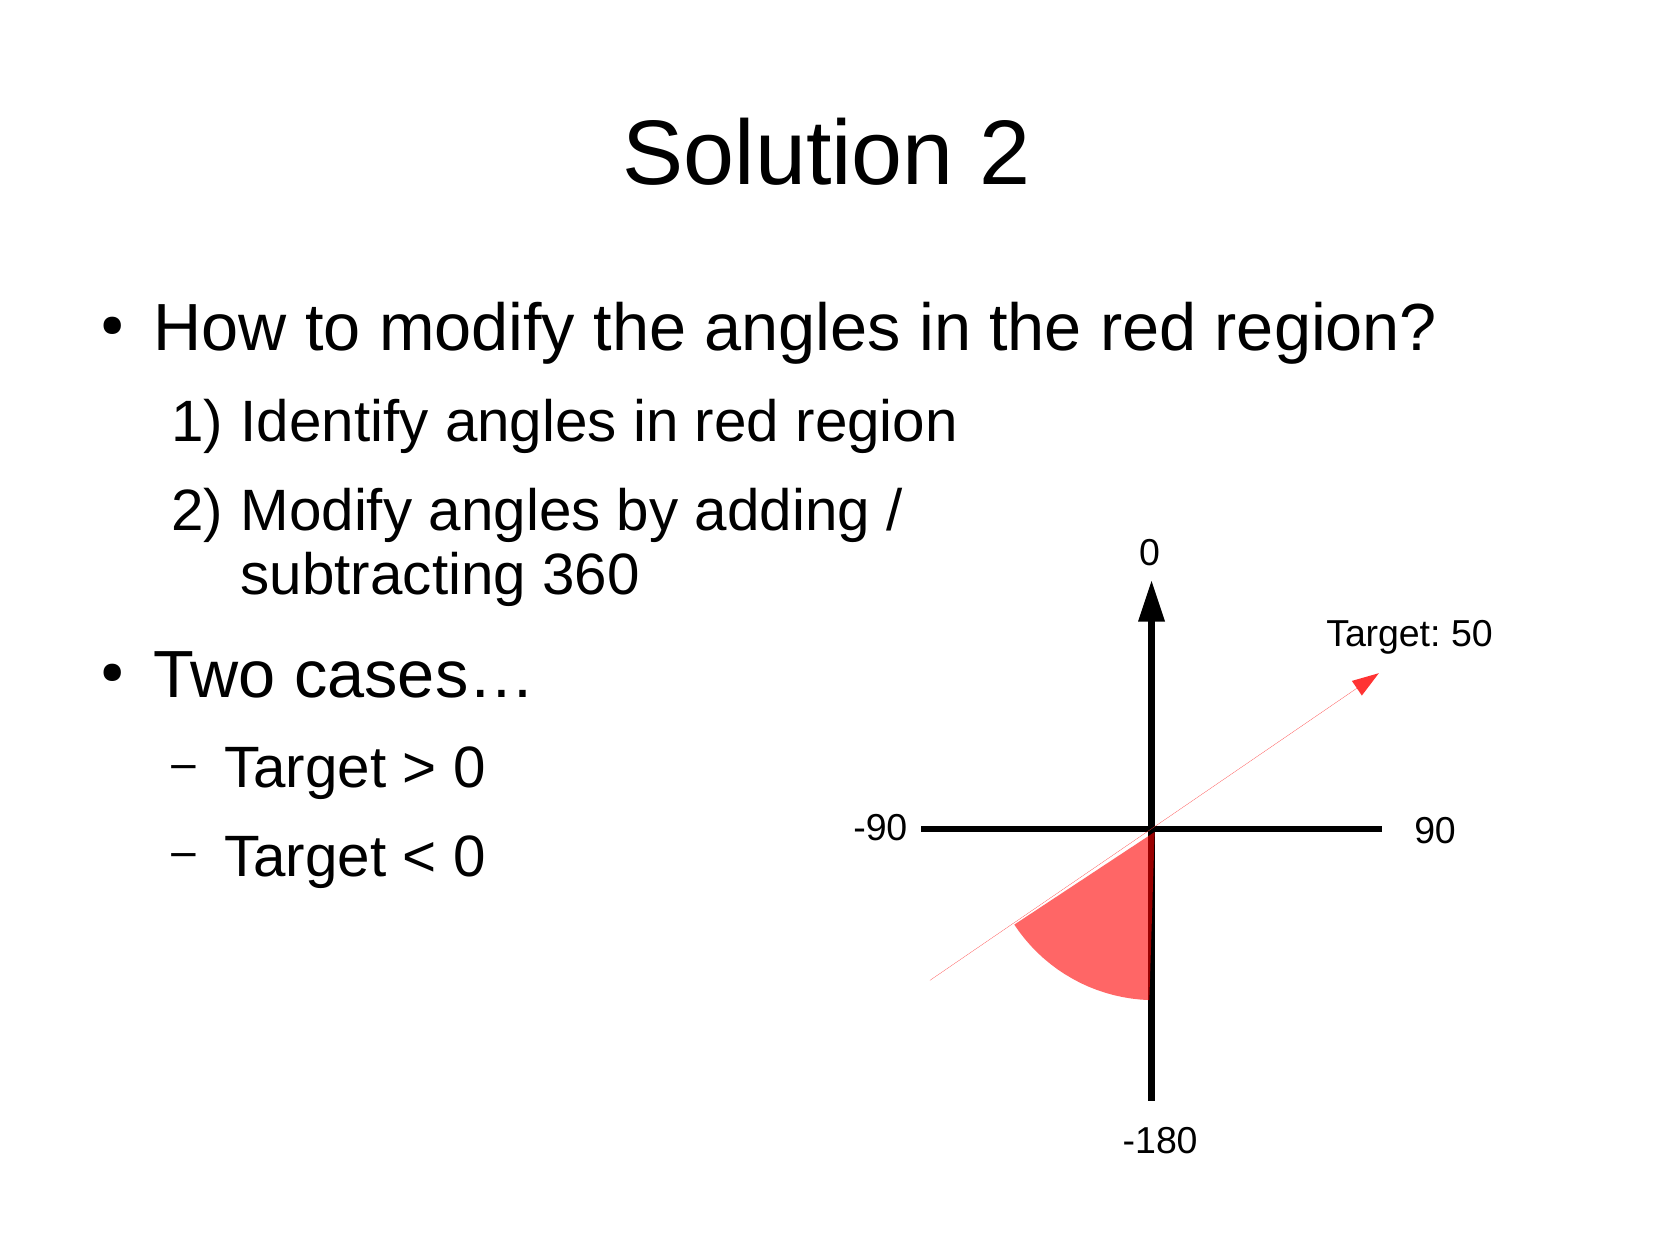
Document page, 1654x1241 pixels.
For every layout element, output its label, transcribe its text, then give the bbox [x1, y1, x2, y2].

text_box Target: 50 [1311, 604, 1533, 662]
text_box -90 [838, 799, 923, 857]
text_box 0 [1124, 524, 1175, 582]
title Solution 2 [82, 49, 1571, 257]
text_box -180 [1107, 1112, 1213, 1170]
text_box 90 [1399, 801, 1492, 859]
list How to modify the angles in the red region? Identify angles in red region Modify angles by adding / subtracting 360 Two cases… Target > 0 Target < 0 [82, 290, 1571, 1010]
text_box [1014, 831, 1155, 1001]
